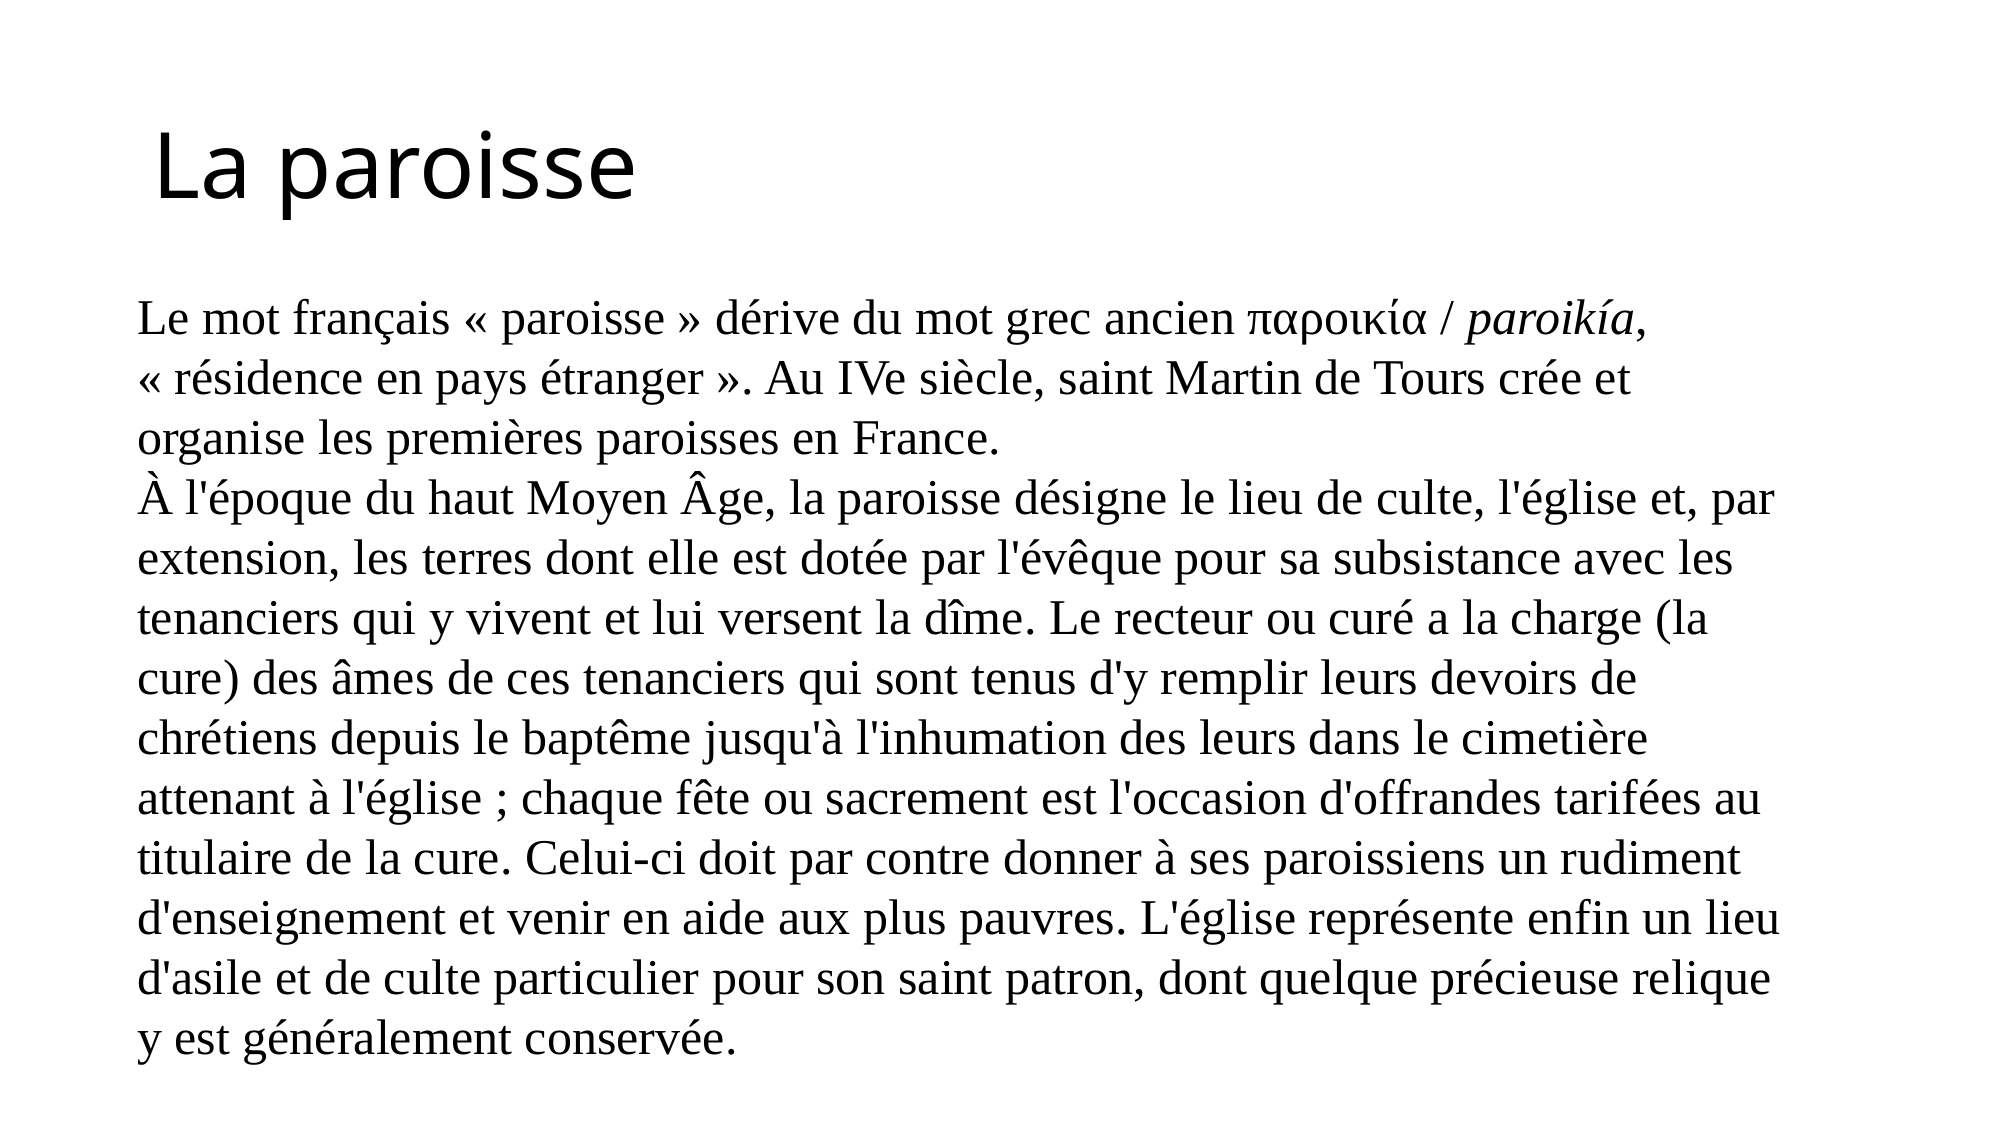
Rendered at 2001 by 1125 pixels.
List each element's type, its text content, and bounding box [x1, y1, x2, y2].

text_box Le mot français « paroisse » dérive du mot grec ancien παροικία / paroikía, « résidence en pays étranger ». Au IVe siècle, saint Martin de Tours crée et organise les premières paroisses en France. À l'époque du haut Moyen Âge, la paroisse désigne le lieu de culte, l'église et, par extension, les terres dont elle est dotée par l'évêque pour sa subsistance avec les tenanciers qui y vivent et lui versent la dîme. Le recteur ou curé a la charge (la cure) des âmes de ces tenanciers qui sont tenus d'y remplir leurs devoirs de chrétiens depuis le baptême jusqu'à l'inhumation des leurs dans le cimetière attenant à l'église ; chaque fête ou sacrement est l'occasion d'offrandes tarifées au titulaire de la cure. Celui-ci doit par contre donner à ses paroissiens un rudiment d'enseignement et venir en aide aux plus pauvres. L'église représente enfin un lieu d'asile et de culte particulier pour son saint patron, dont quelque précieuse relique y est généralement conservée. [122, 277, 1817, 1081]
title La paroisse [137, 59, 1863, 278]
